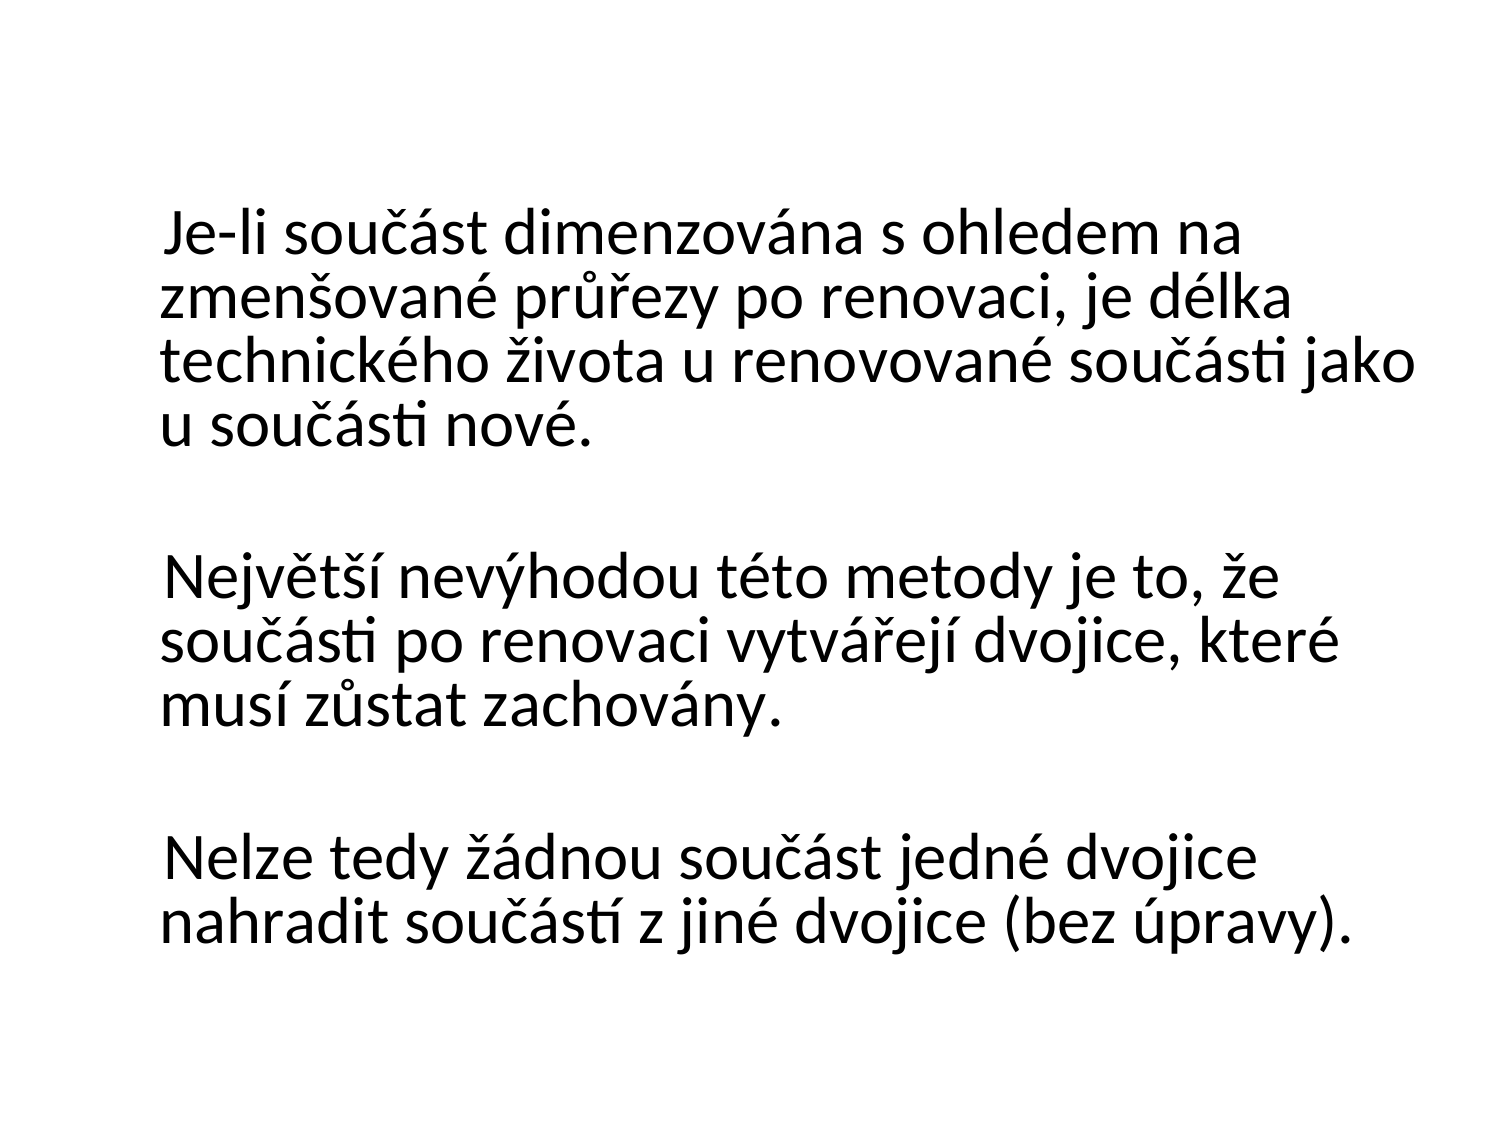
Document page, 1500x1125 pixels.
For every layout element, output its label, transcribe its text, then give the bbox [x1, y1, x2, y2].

list Je-li součást dimenzována s ohledem na zmenšované průřezy po renovaci, je délka technického života u renovované součásti jako u součásti nové. Největší nevýhodou této metody je to, že součásti po renovaci vytvářejí dvojice, které musí zůstat zachovány. Nelze tedy žádnou součást jedné dvojice nahradit součástí z jiné dvojice (bez úpravy). [88, 42, 1439, 1047]
